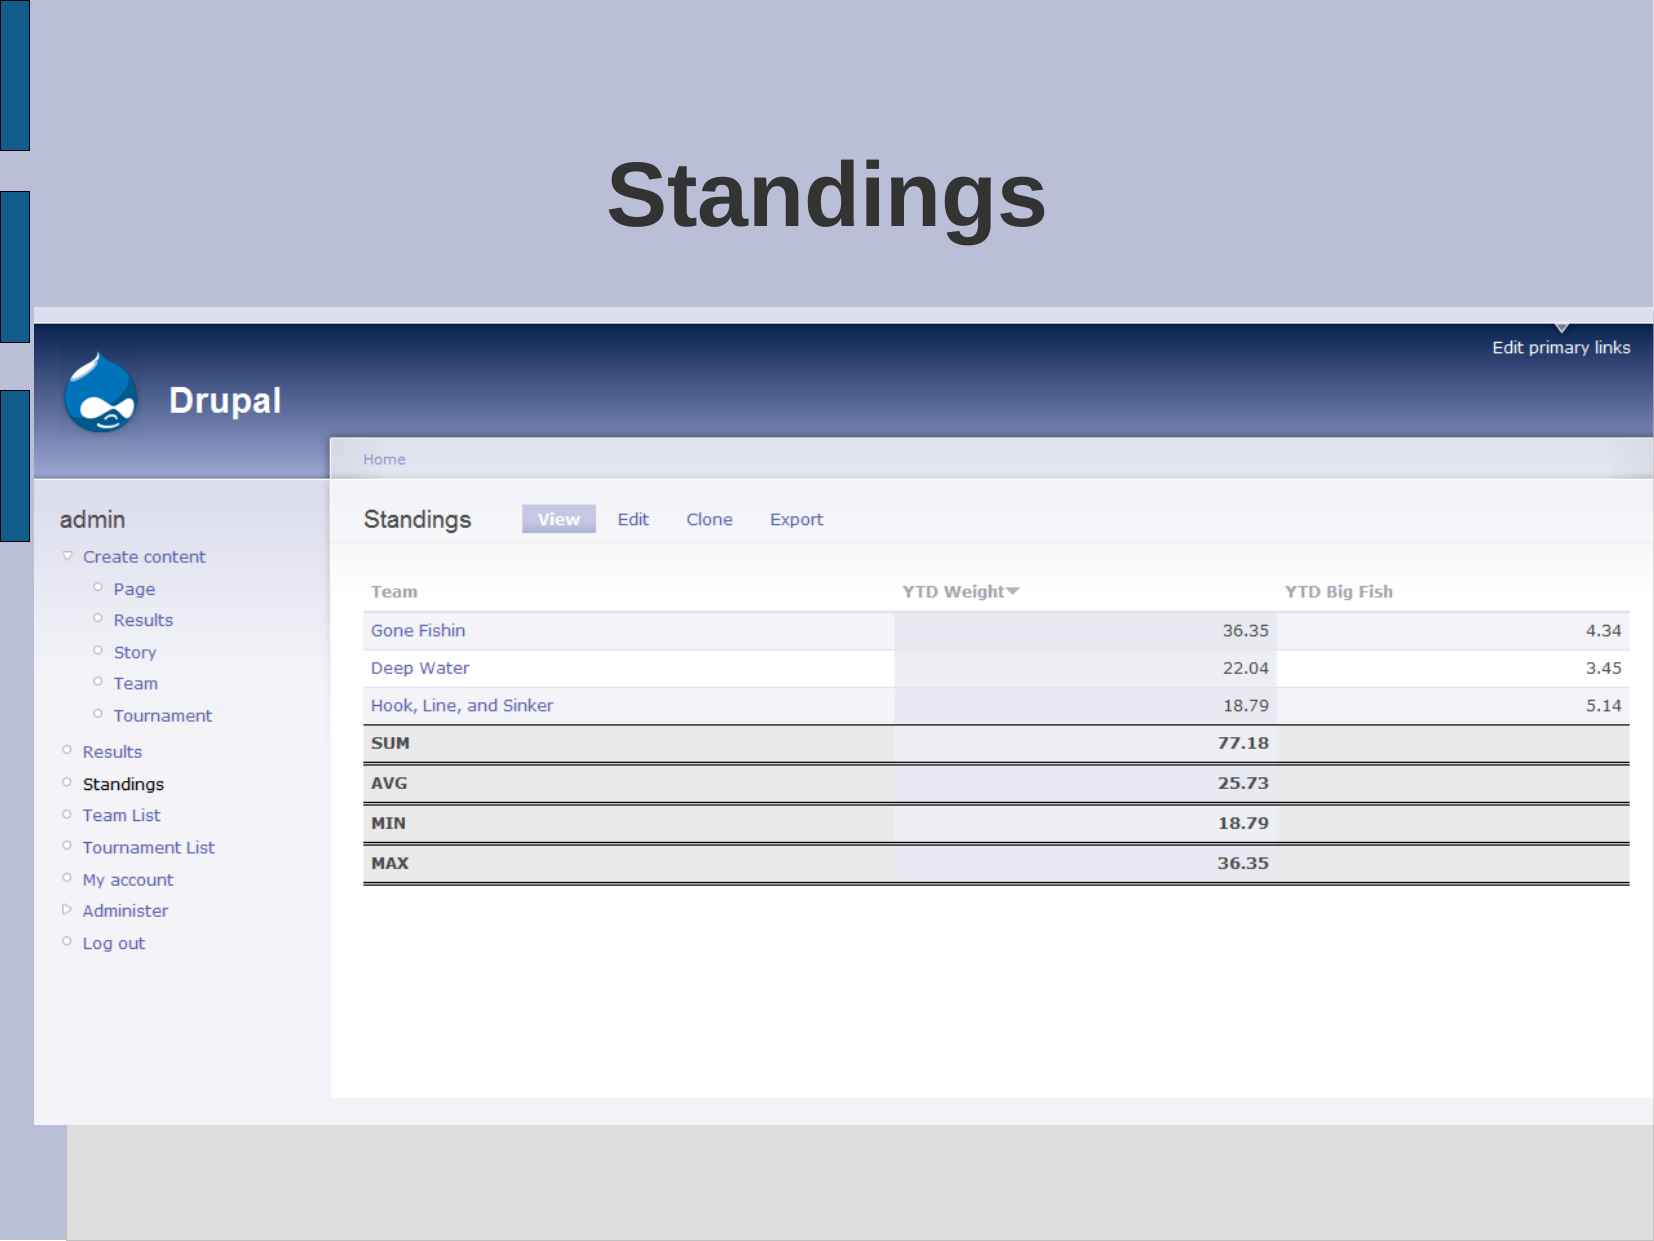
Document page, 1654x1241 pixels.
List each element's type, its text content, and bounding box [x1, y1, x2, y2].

title Standings [121, 91, 1534, 299]
picture [34, 307, 1654, 1126]
